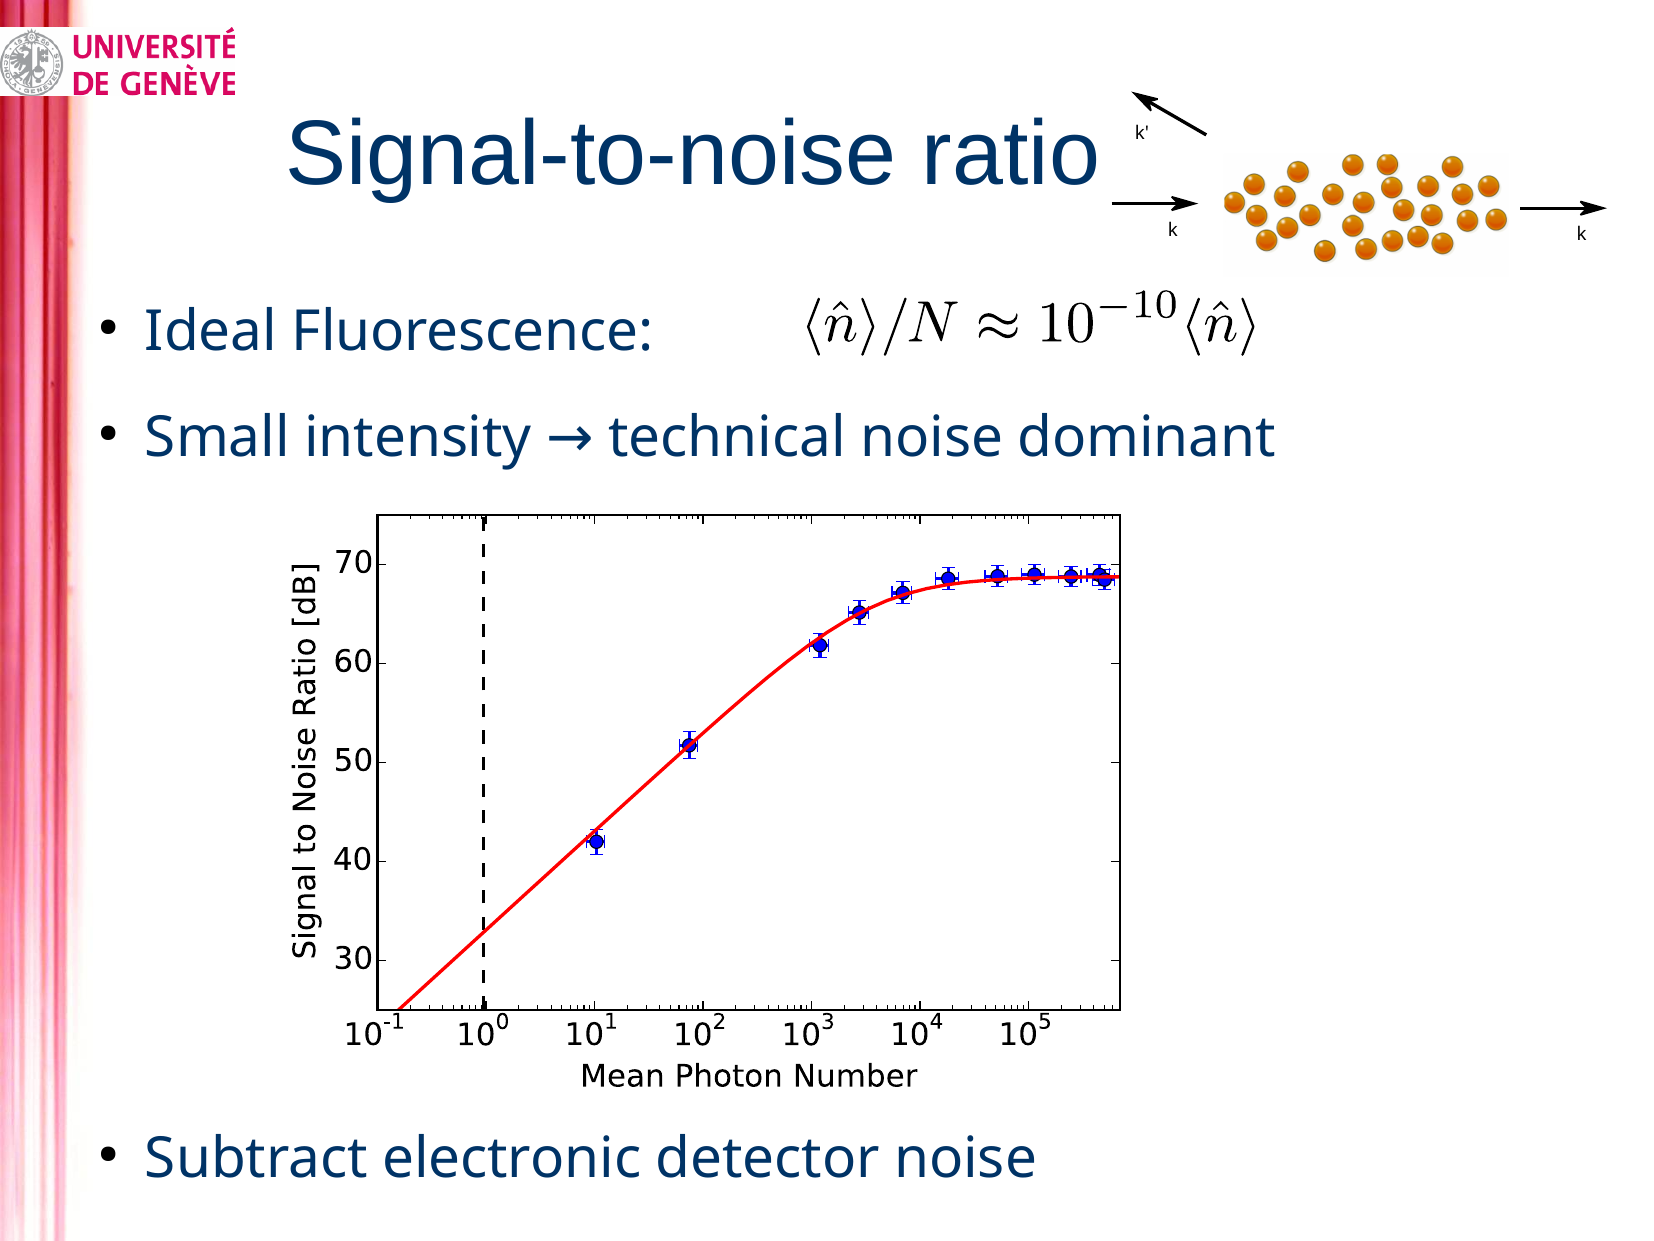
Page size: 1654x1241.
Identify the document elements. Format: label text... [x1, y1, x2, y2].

text_box [800, 290, 1261, 356]
list Ideal Fluorescence: Small intensity → technical noise dominant Subtract electronic detector noise [82, 290, 1571, 1201]
title Signal-to-noise ratio [285, 49, 1571, 257]
picture [1110, 90, 1609, 279]
picture [0, 0, 235, 1241]
